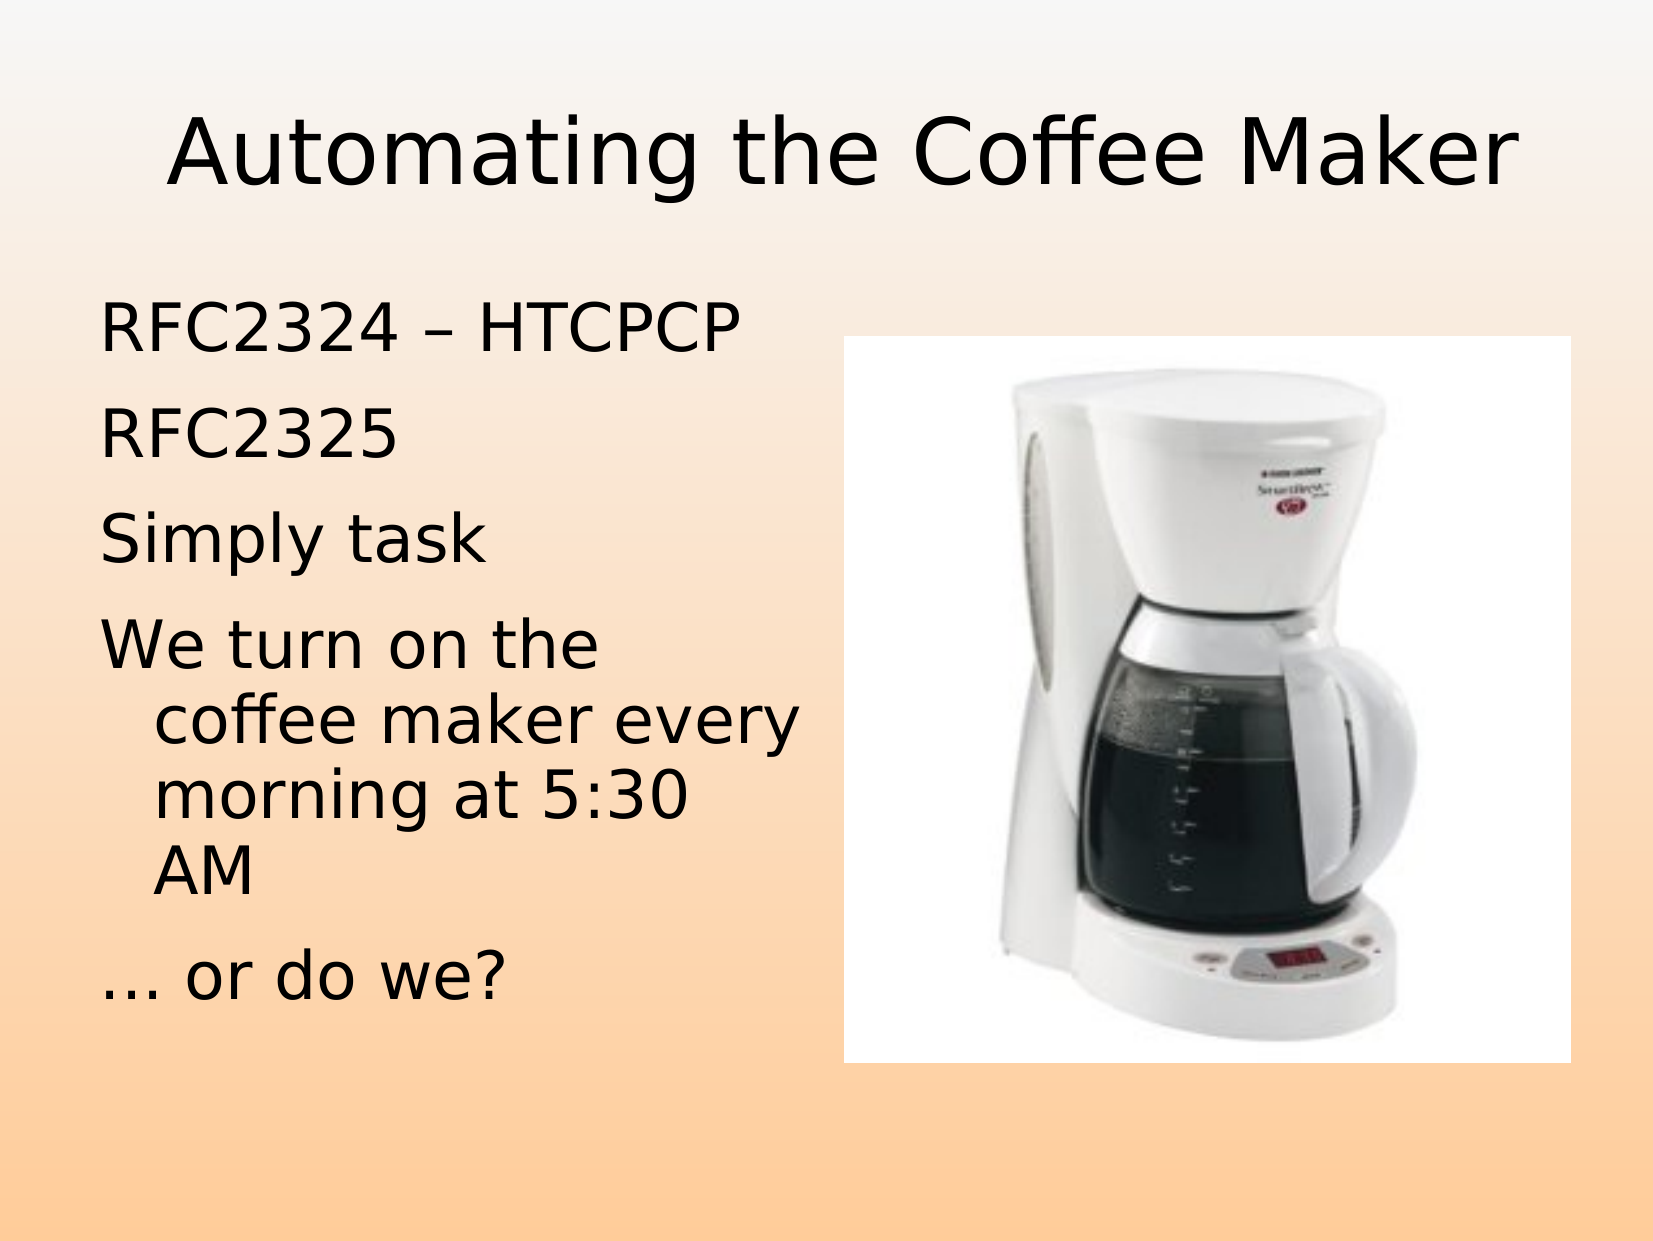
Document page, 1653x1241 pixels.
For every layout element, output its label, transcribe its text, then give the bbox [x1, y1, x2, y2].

picture [844, 336, 1571, 1063]
title Automating the Coffee Maker [82, 49, 1570, 257]
list RFC2324 – HTCPCP RFC2325 Simply task We turn on the coffee maker every morning at 5:30 AM ... or do we? [82, 290, 809, 1109]
